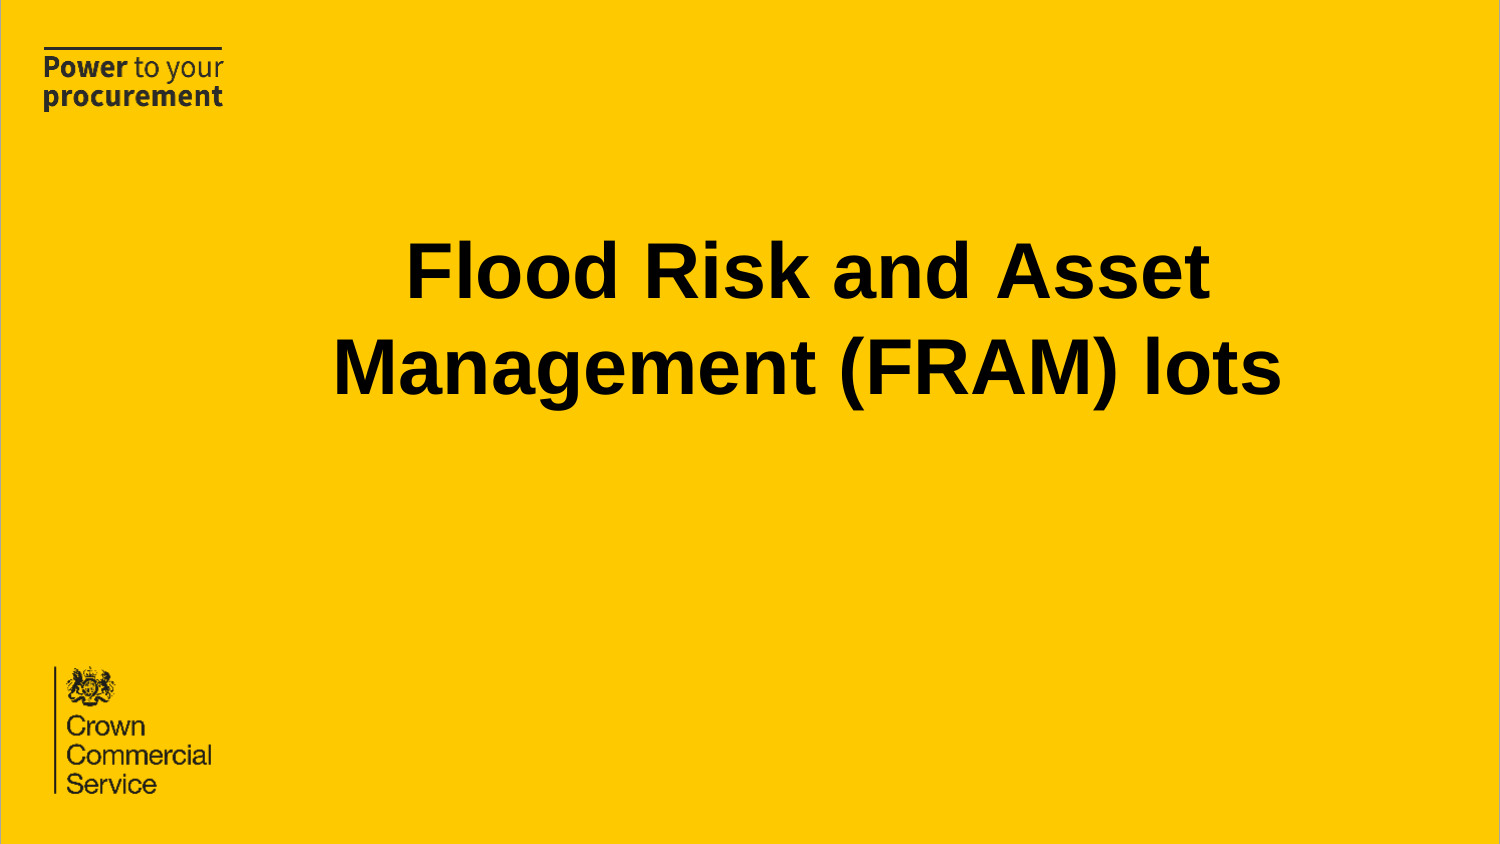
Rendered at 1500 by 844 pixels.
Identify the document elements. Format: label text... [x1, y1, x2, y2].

title Flood Risk and Asset Management (FRAM) lots [302, 219, 1315, 324]
